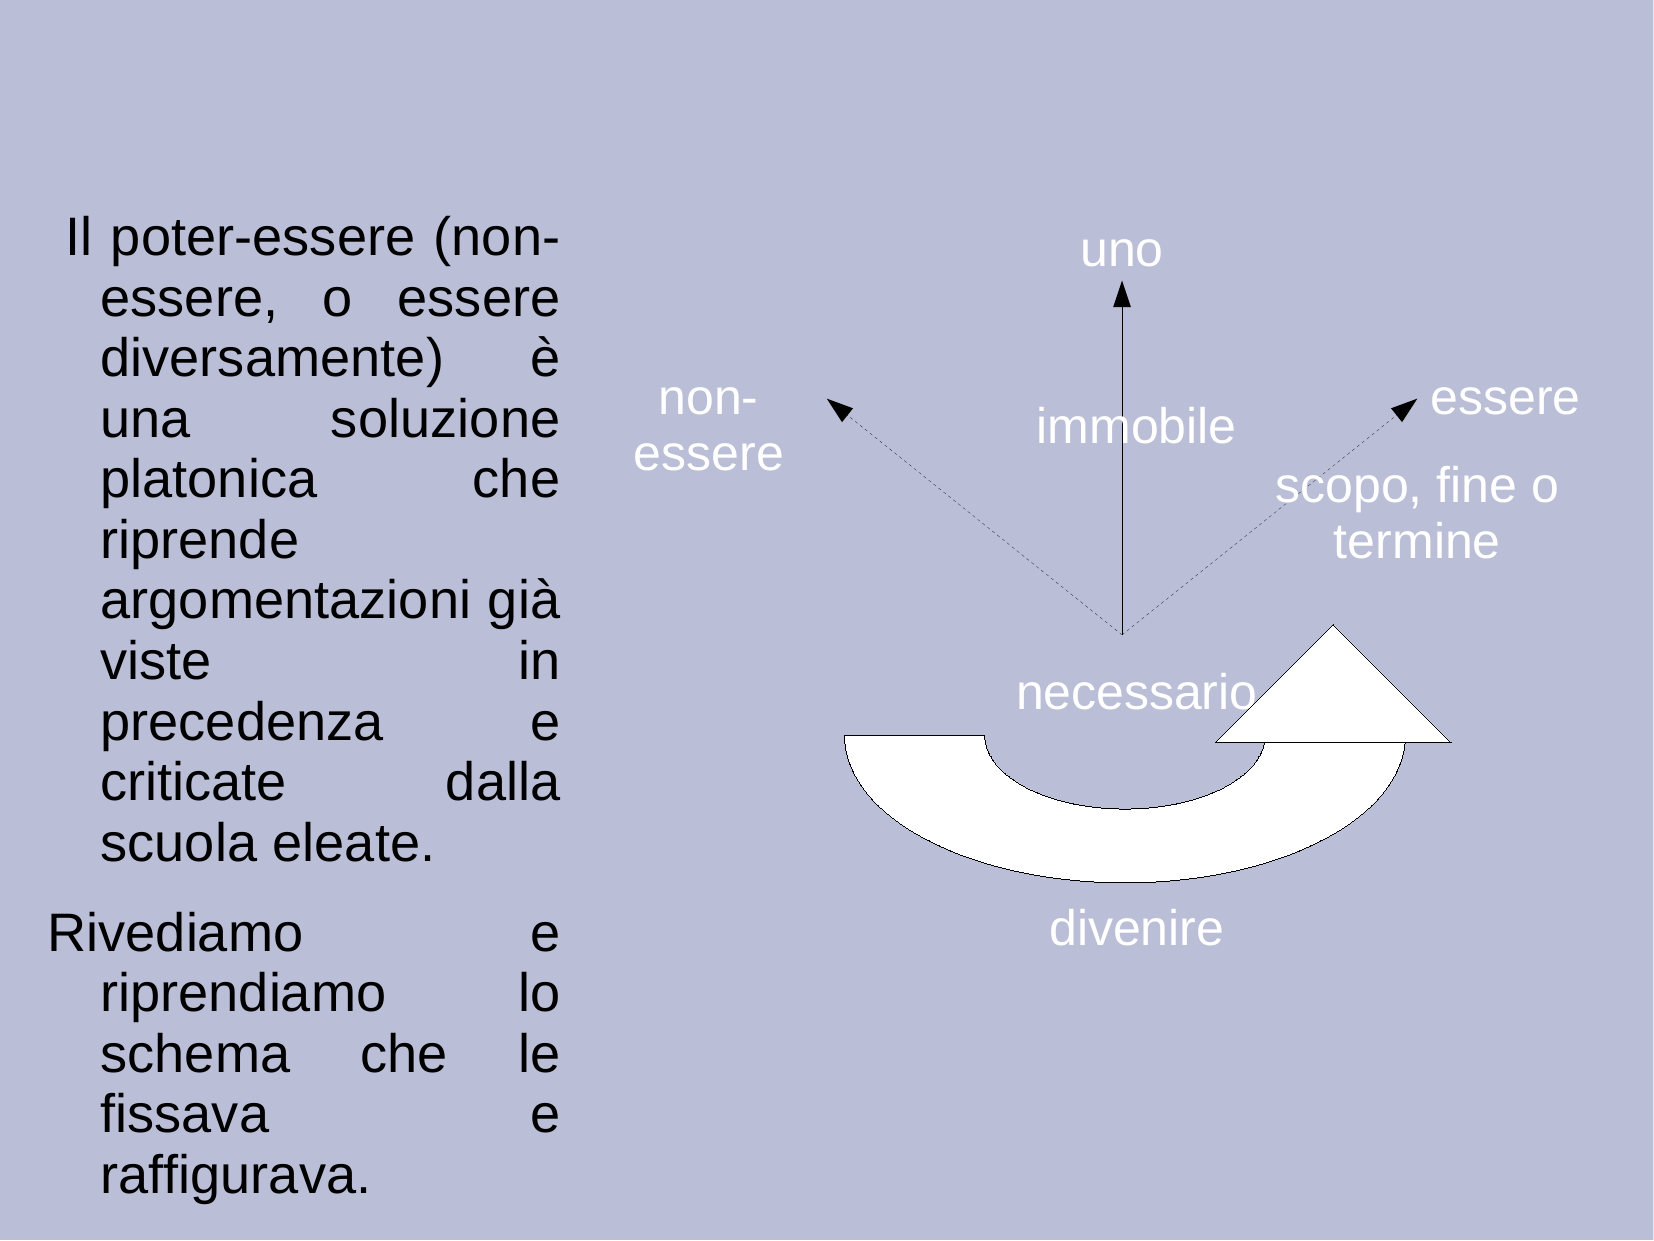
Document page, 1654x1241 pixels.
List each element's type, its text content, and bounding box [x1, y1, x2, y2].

text_box scopo, fine o termine [1210, 457, 1625, 570]
title [121, 91, 1534, 299]
text_box essere [1417, 369, 1595, 425]
list Il poter-essere (non-essere, o essere diversamente) è una soluzione platonica che riprende argomentazioni già viste in precedenza e criticate dalla scuola eleate. Rivediamo e riprendiamo lo schema che le fissava e raffigurava. [29, 206, 562, 1145]
text_box non-essere [590, 369, 827, 481]
text_box necessario [1003, 664, 1270, 721]
text_box [844, 624, 1452, 883]
text_box immobile [1033, 398, 1241, 455]
text_box divenire [1033, 900, 1241, 975]
